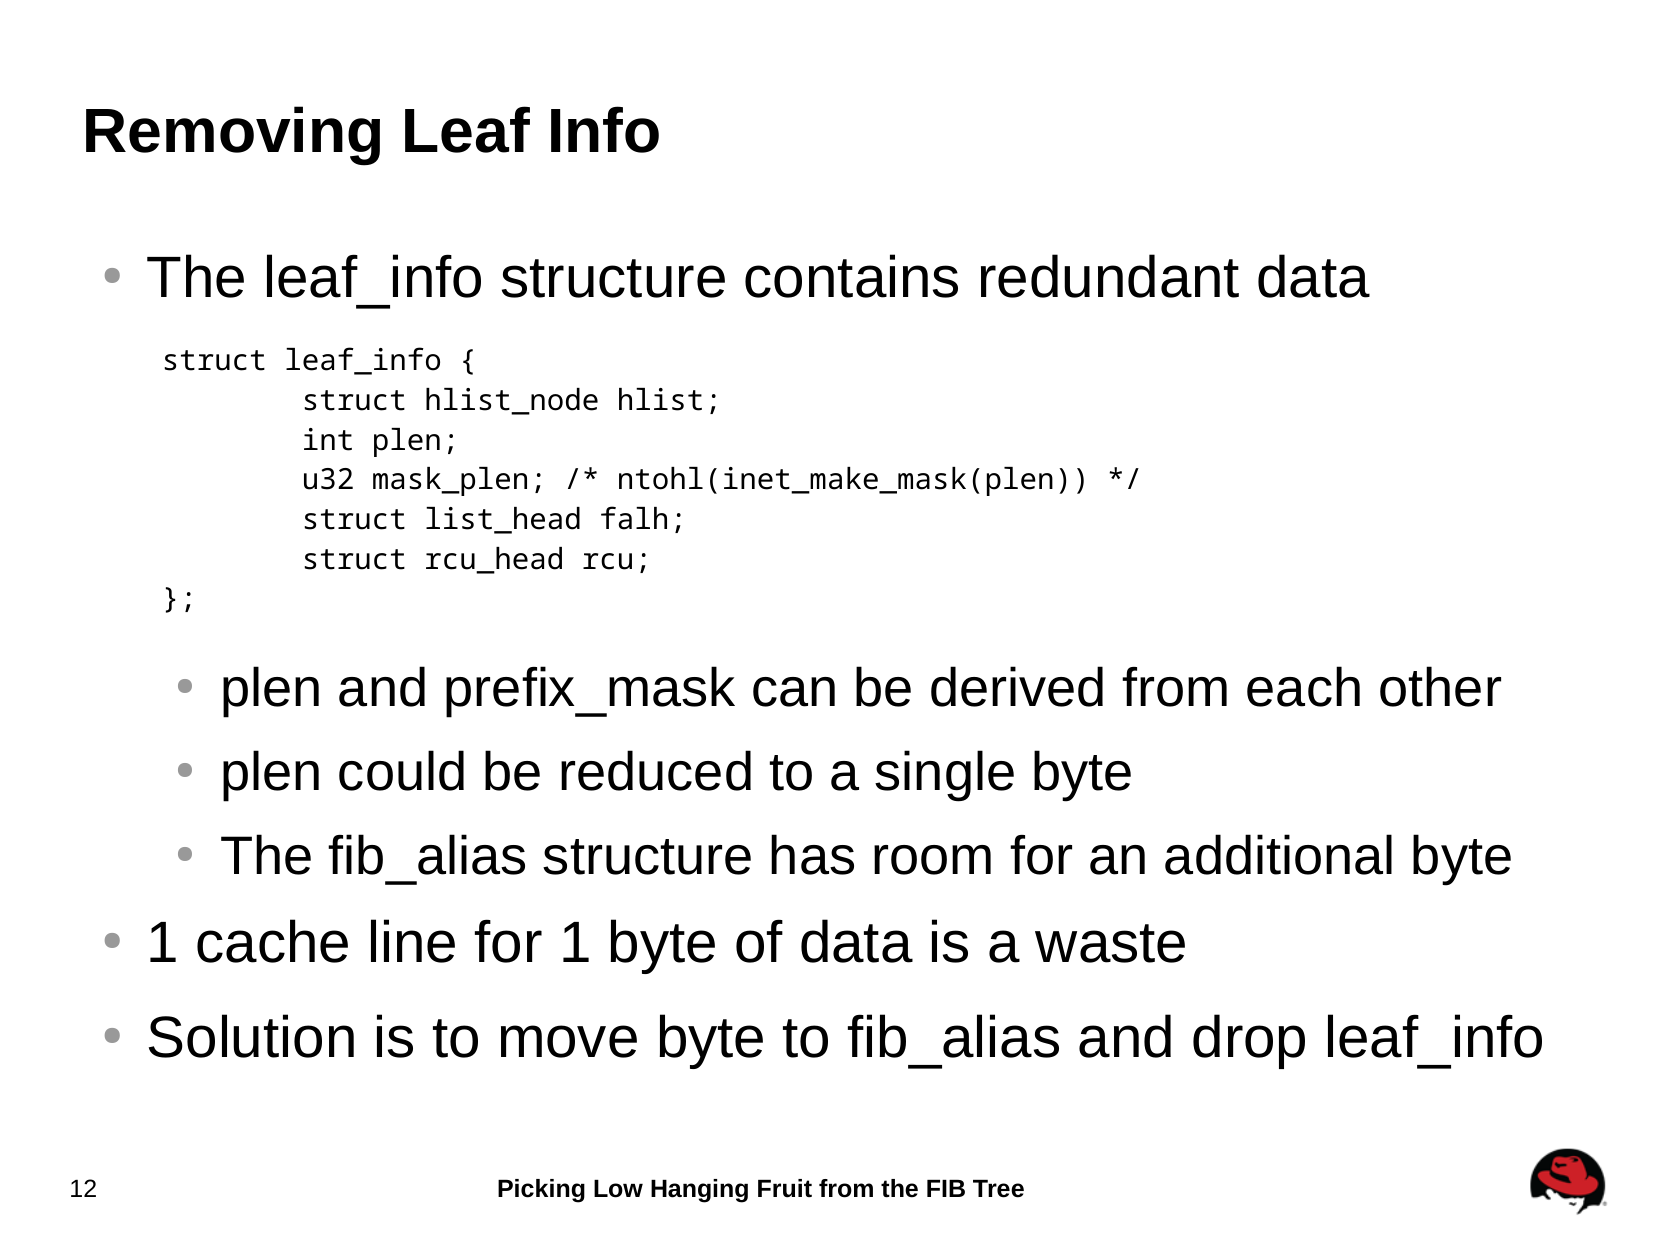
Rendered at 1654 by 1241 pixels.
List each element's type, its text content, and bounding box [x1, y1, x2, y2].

list The leaf_info structure contains redundant data struct leaf_info { struct hlist_node hlist; int plen; u32 mask_plen; /* ntohl(inet_make_mask(plen)) */ struct list_head falh; struct rcu_head rcu; }; plen and prefix_mask can be derived from each other plen could be reduced to a single byte The fib_alias structure has room for an additional byte 1 cache line for 1 byte of data is a waste Solution is to move byte to fib_alias and drop leaf_info [86, 244, 1576, 1039]
title Removing Leaf Info [82, 37, 1571, 226]
picture [1529, 1146, 1613, 1224]
